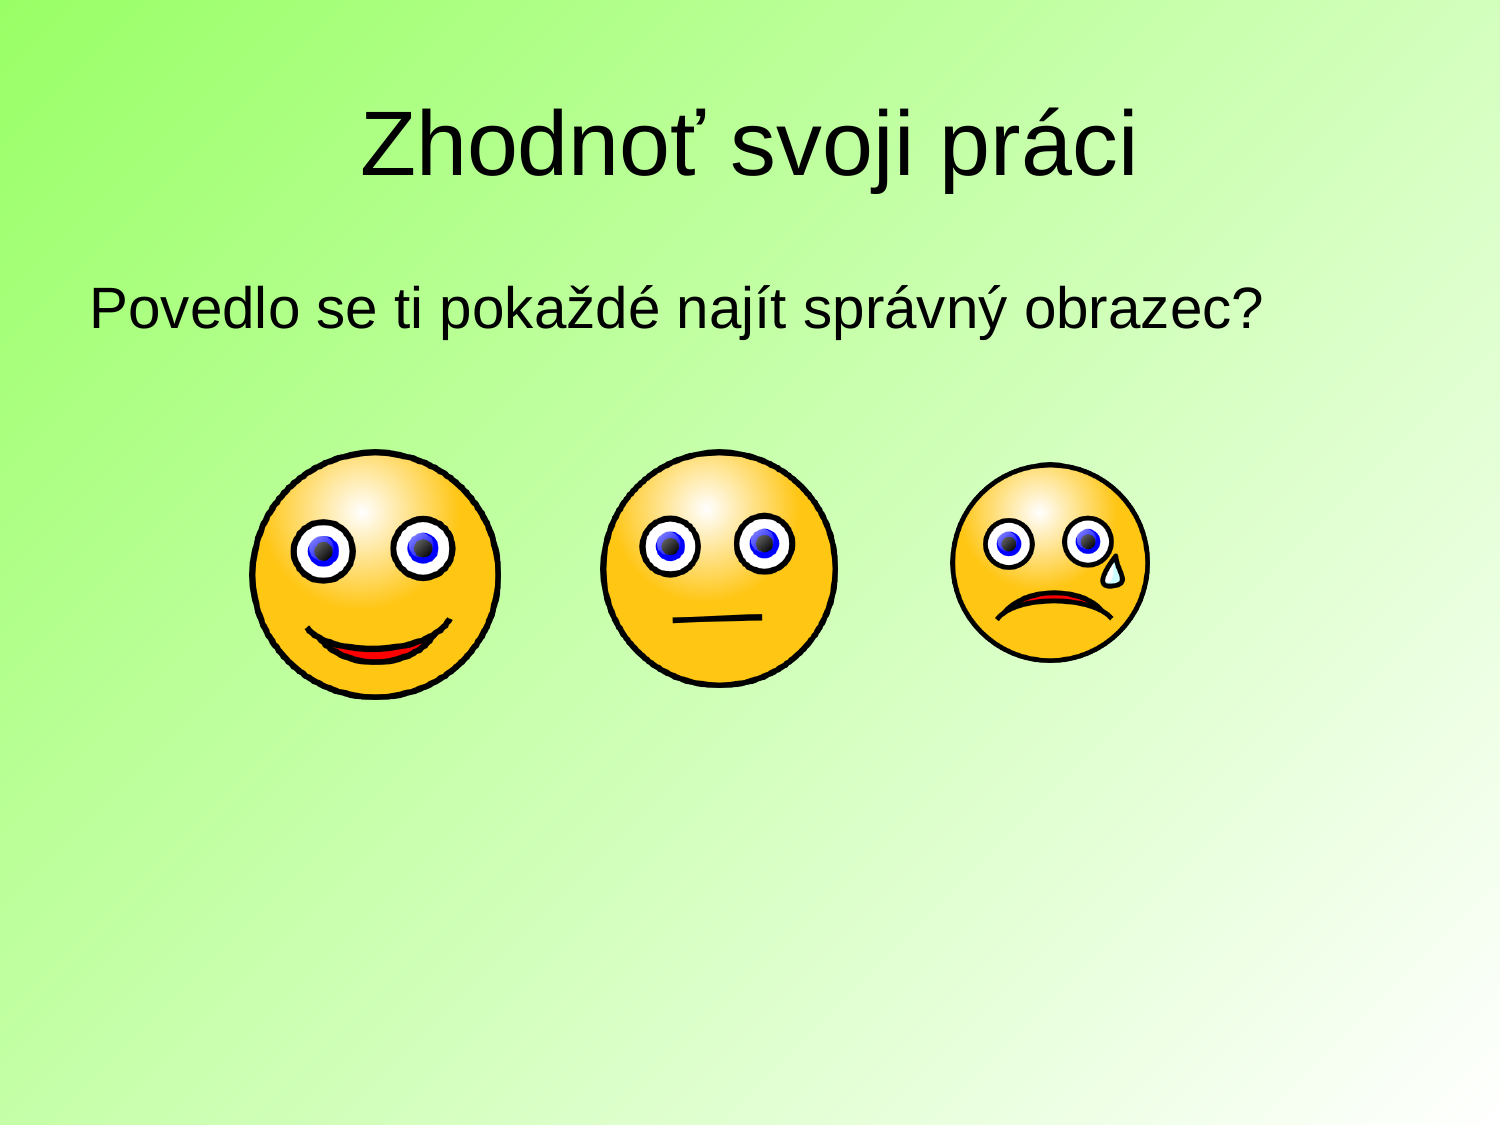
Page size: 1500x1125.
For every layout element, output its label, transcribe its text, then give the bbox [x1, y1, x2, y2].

title Zhodnoť svoji práci [75, 45, 1426, 233]
picture [950, 462, 1150, 663]
picture [249, 449, 501, 700]
picture [600, 449, 838, 688]
list Povedlo se ti pokaždé najít správný obrazec? [75, 262, 1426, 1006]
